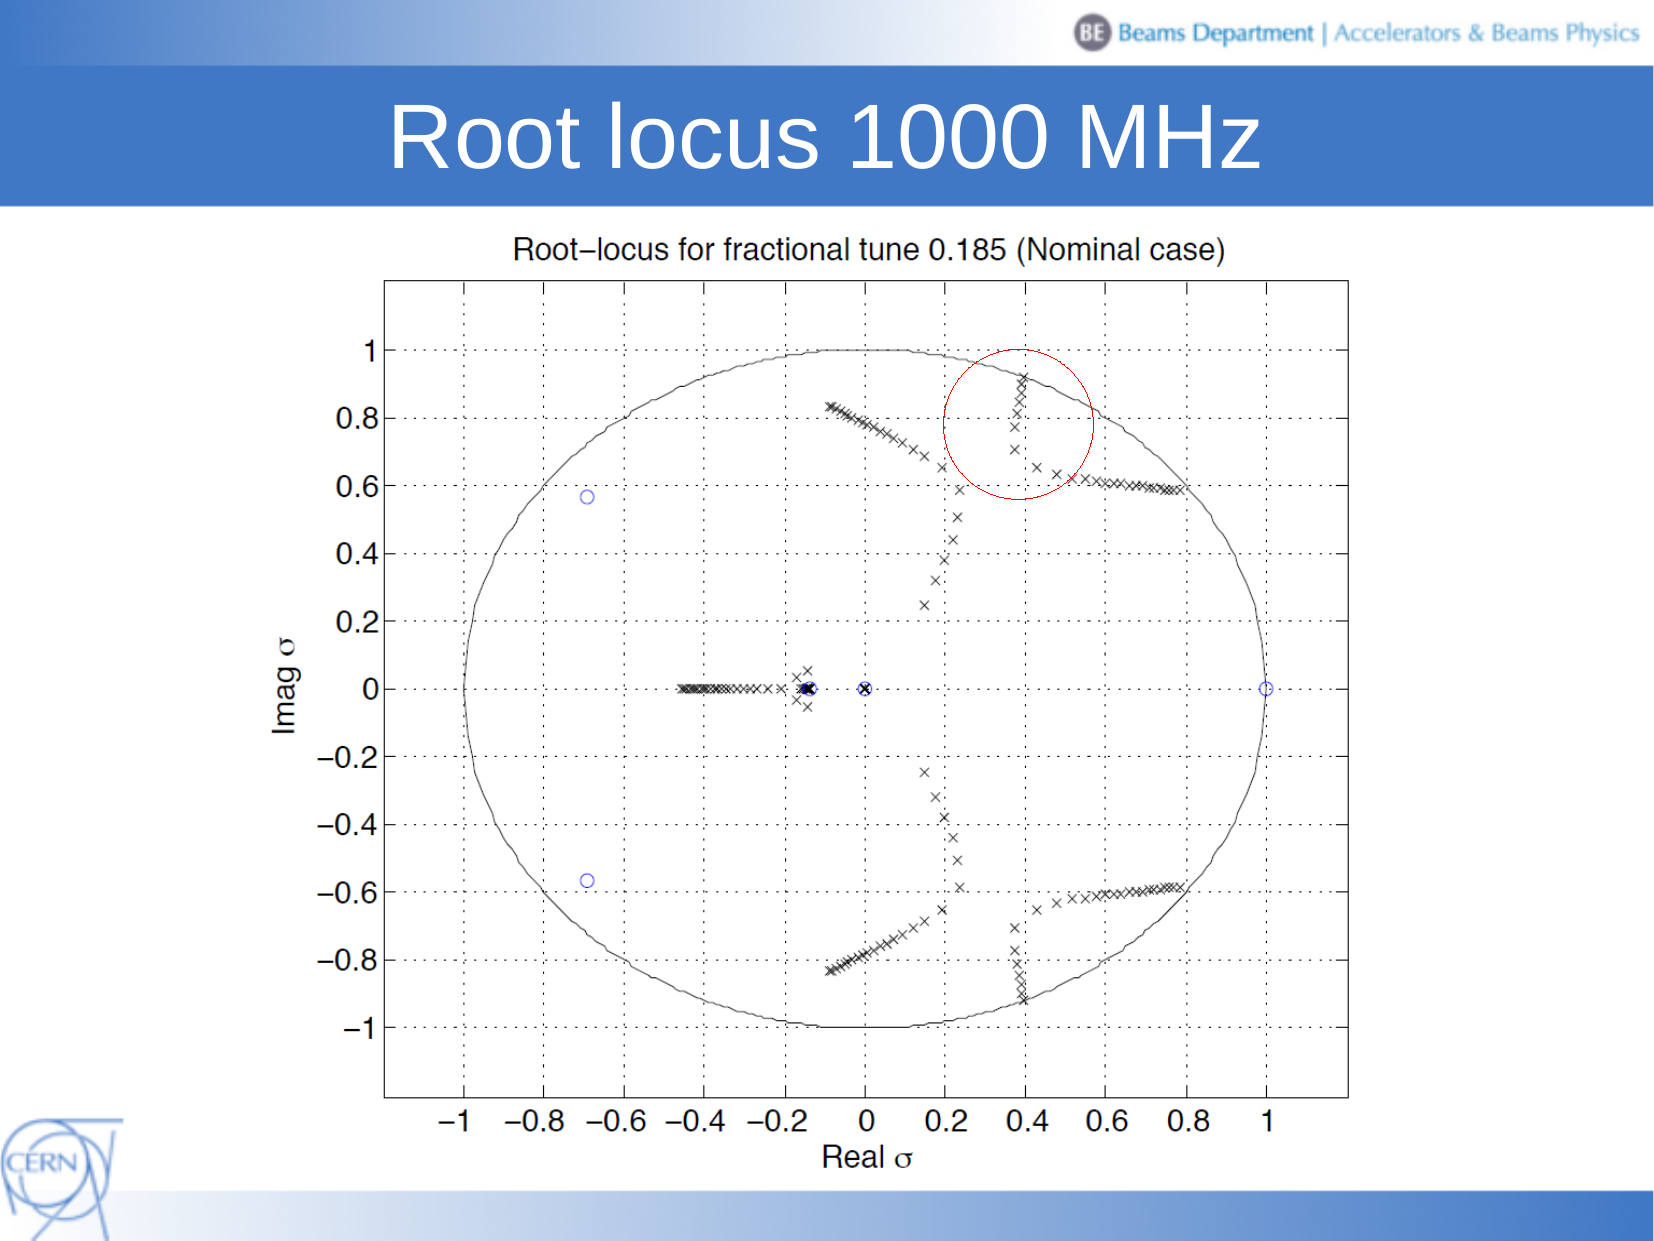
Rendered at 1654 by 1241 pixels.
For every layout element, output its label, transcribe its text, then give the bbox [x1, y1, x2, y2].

picture [0, 0, 1654, 1241]
title Root locus 1000 MHz [82, 49, 1571, 226]
